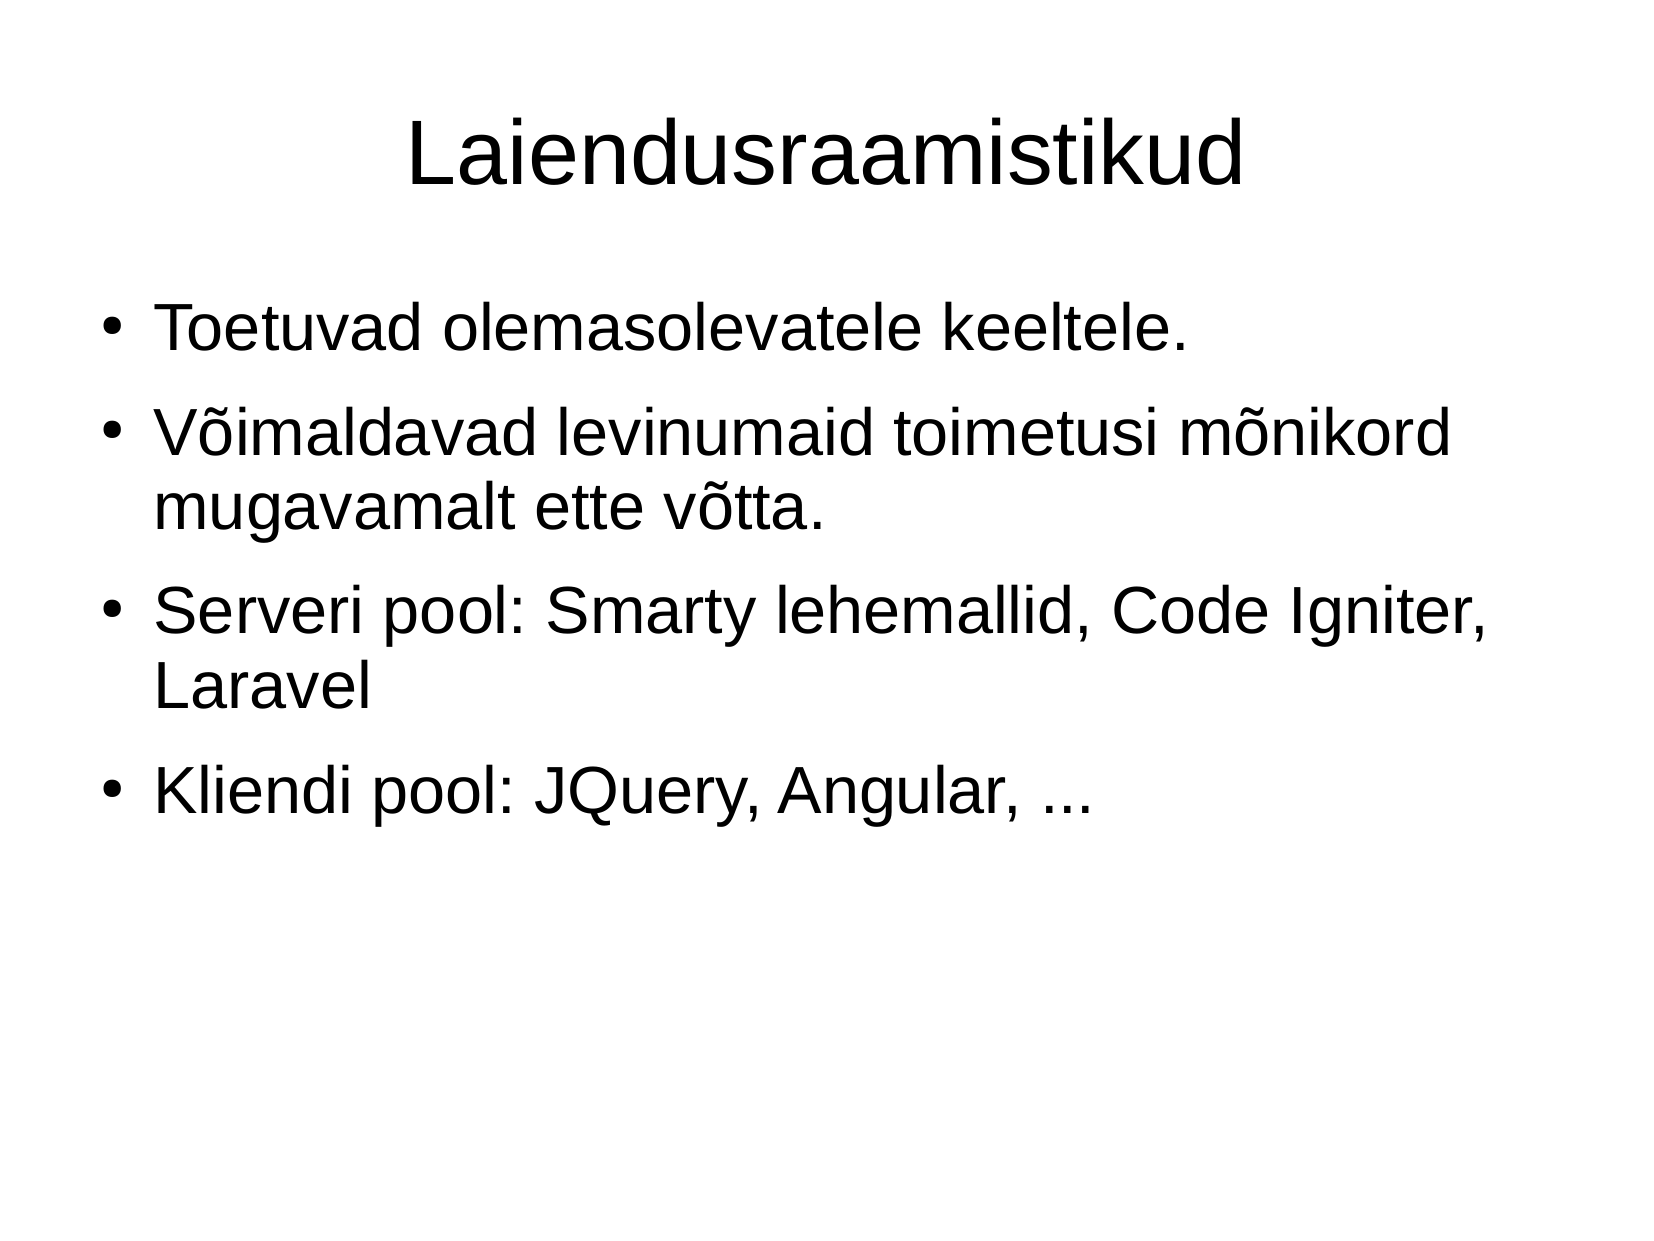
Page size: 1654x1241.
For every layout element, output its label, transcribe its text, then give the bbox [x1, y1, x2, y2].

list Toetuvad olemasolevatele keeltele. Võimaldavad levinumaid toimetusi mõnikord mugavamalt ette võtta. Serveri pool: Smarty lehemallid, Code Igniter, Laravel Kliendi pool: JQuery, Angular, ... [82, 290, 1571, 1094]
title Laiendusraamistikud [82, 56, 1571, 250]
